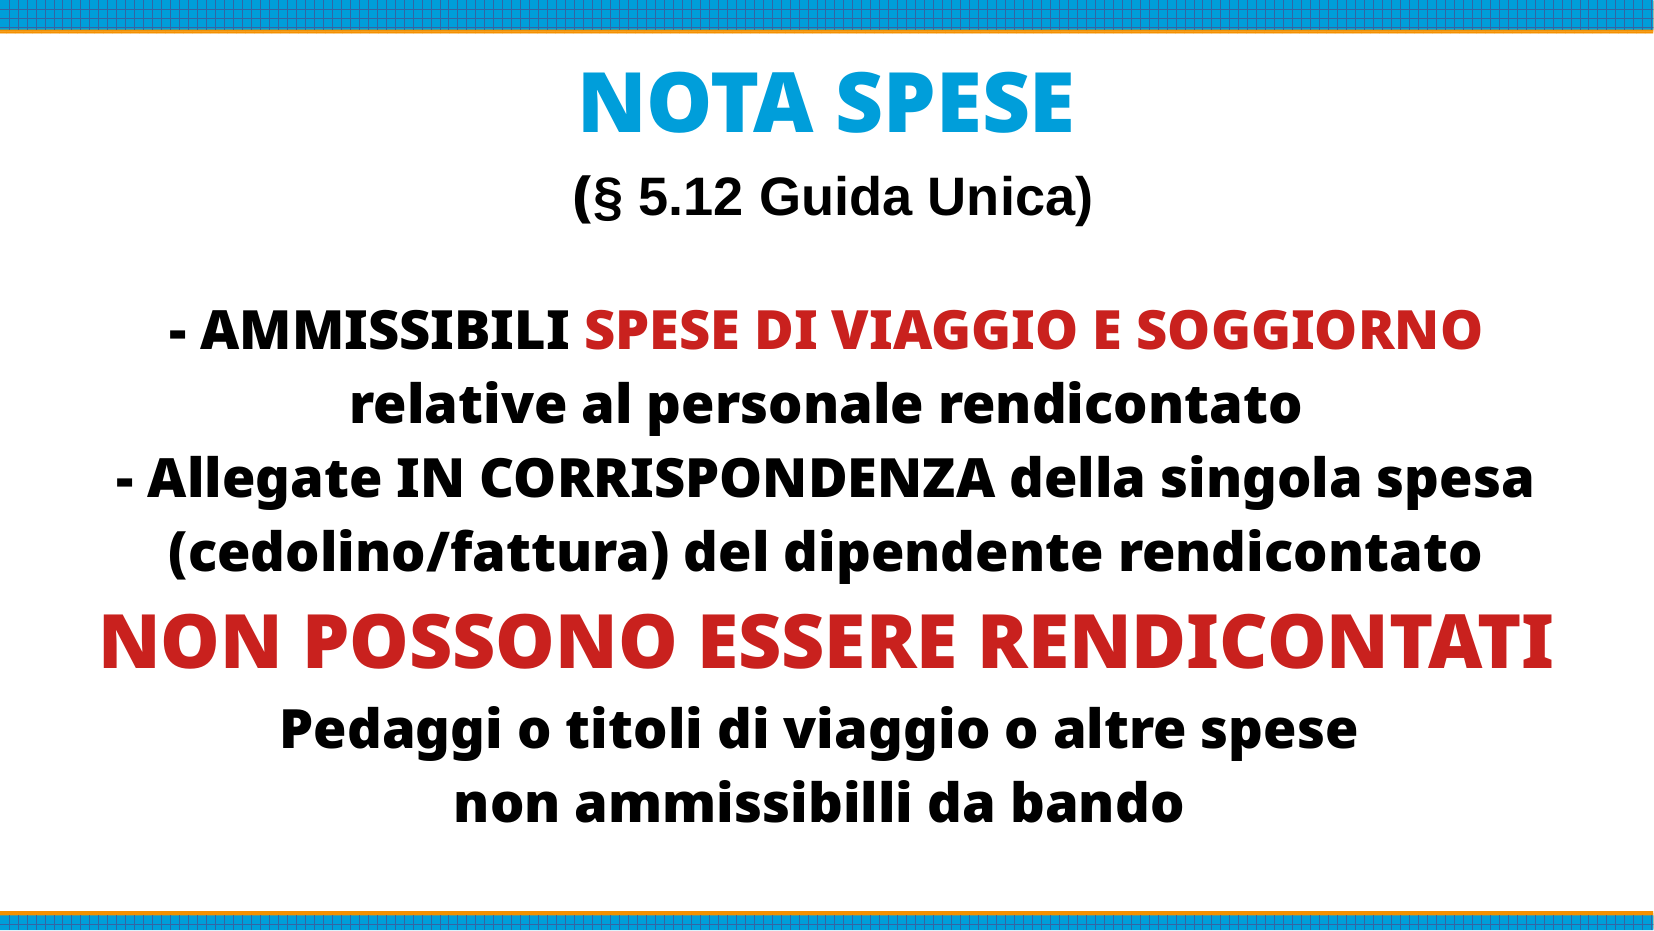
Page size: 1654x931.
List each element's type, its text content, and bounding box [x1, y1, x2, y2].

subtitle NOTA SPESE (§ 5.12 Guida Unica) - AMMISSIBILI SPESE DI VIAGGIO E SOGGIORNO relative al personale rendicontato - Allegate IN CORRISPONDENZA della singola spesa (cedolino/fattura) del dipendente rendicontato NON POSSONO ESSERE RENDICONTATI Pedaggi o titoli di viaggio o altre spese non ammissibilli da bando [88, 75, 1565, 886]
